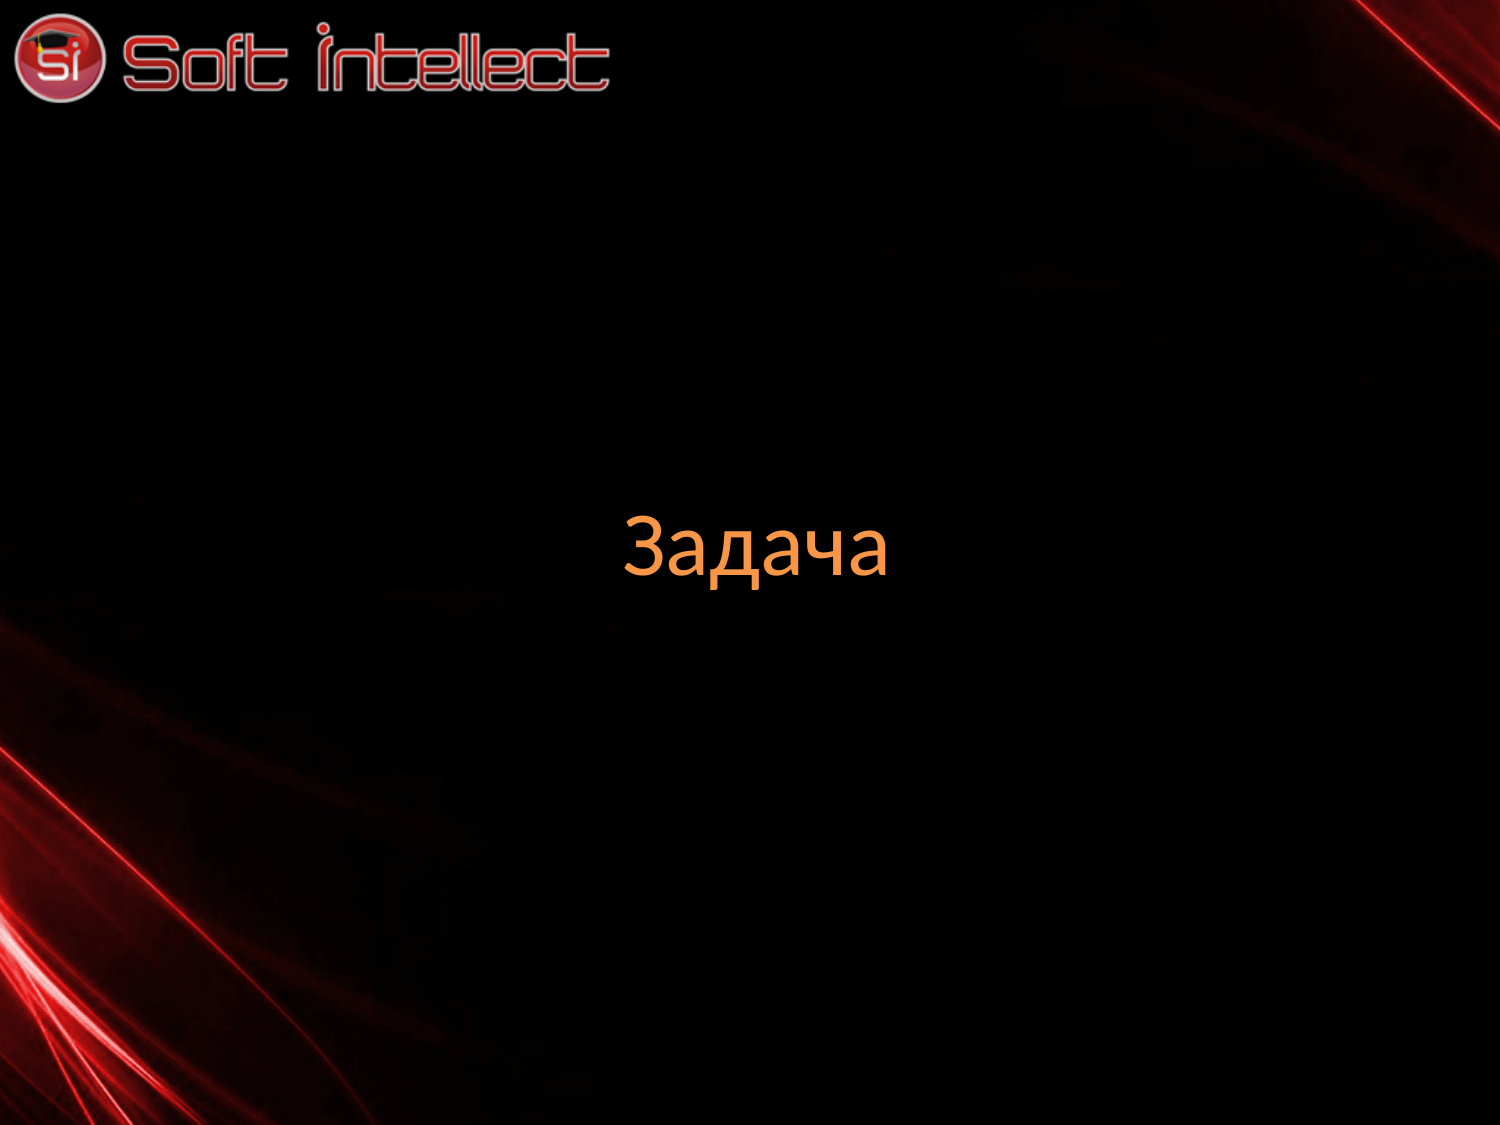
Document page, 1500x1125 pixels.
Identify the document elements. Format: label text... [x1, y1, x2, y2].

text_box Задача [120, 419, 1395, 660]
picture [0, 0, 1500, 1125]
